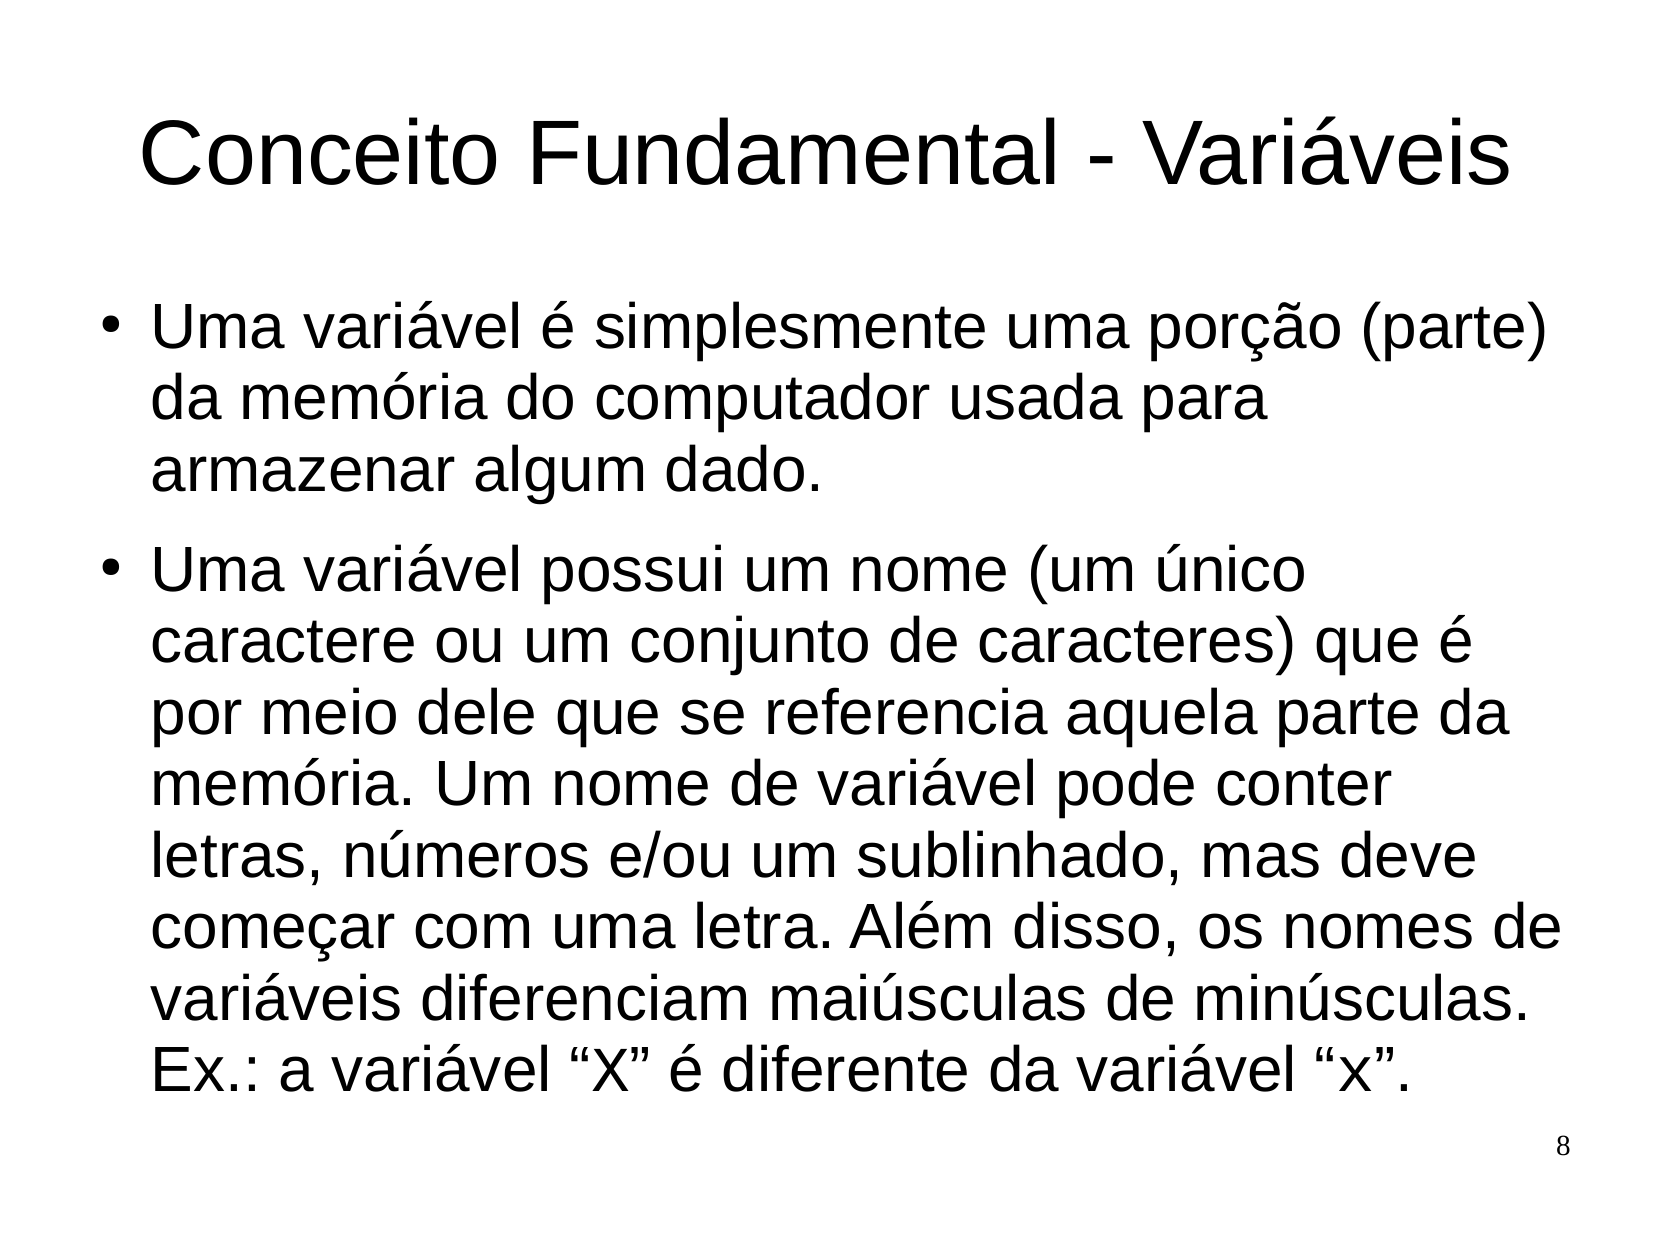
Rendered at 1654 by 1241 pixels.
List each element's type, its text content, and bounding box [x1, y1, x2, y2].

title Conceito Fundamental - Variáveis [82, 49, 1571, 257]
list Uma variável é simplesmente uma porção (parte) da memória do computador usada para armazenar algum dado. Uma variável possui um nome (um único caractere ou um conjunto de caracteres) que é por meio dele que se referencia aquela parte da memória. Um nome de variável pode conter letras, números e/ou um sublinhado, mas deve começar com uma letra. Além disso, os nomes de variáveis diferenciam maiúsculas de minúsculas. Ex.: a variável “X” é diferente da variável “x”. [82, 290, 1571, 1123]
